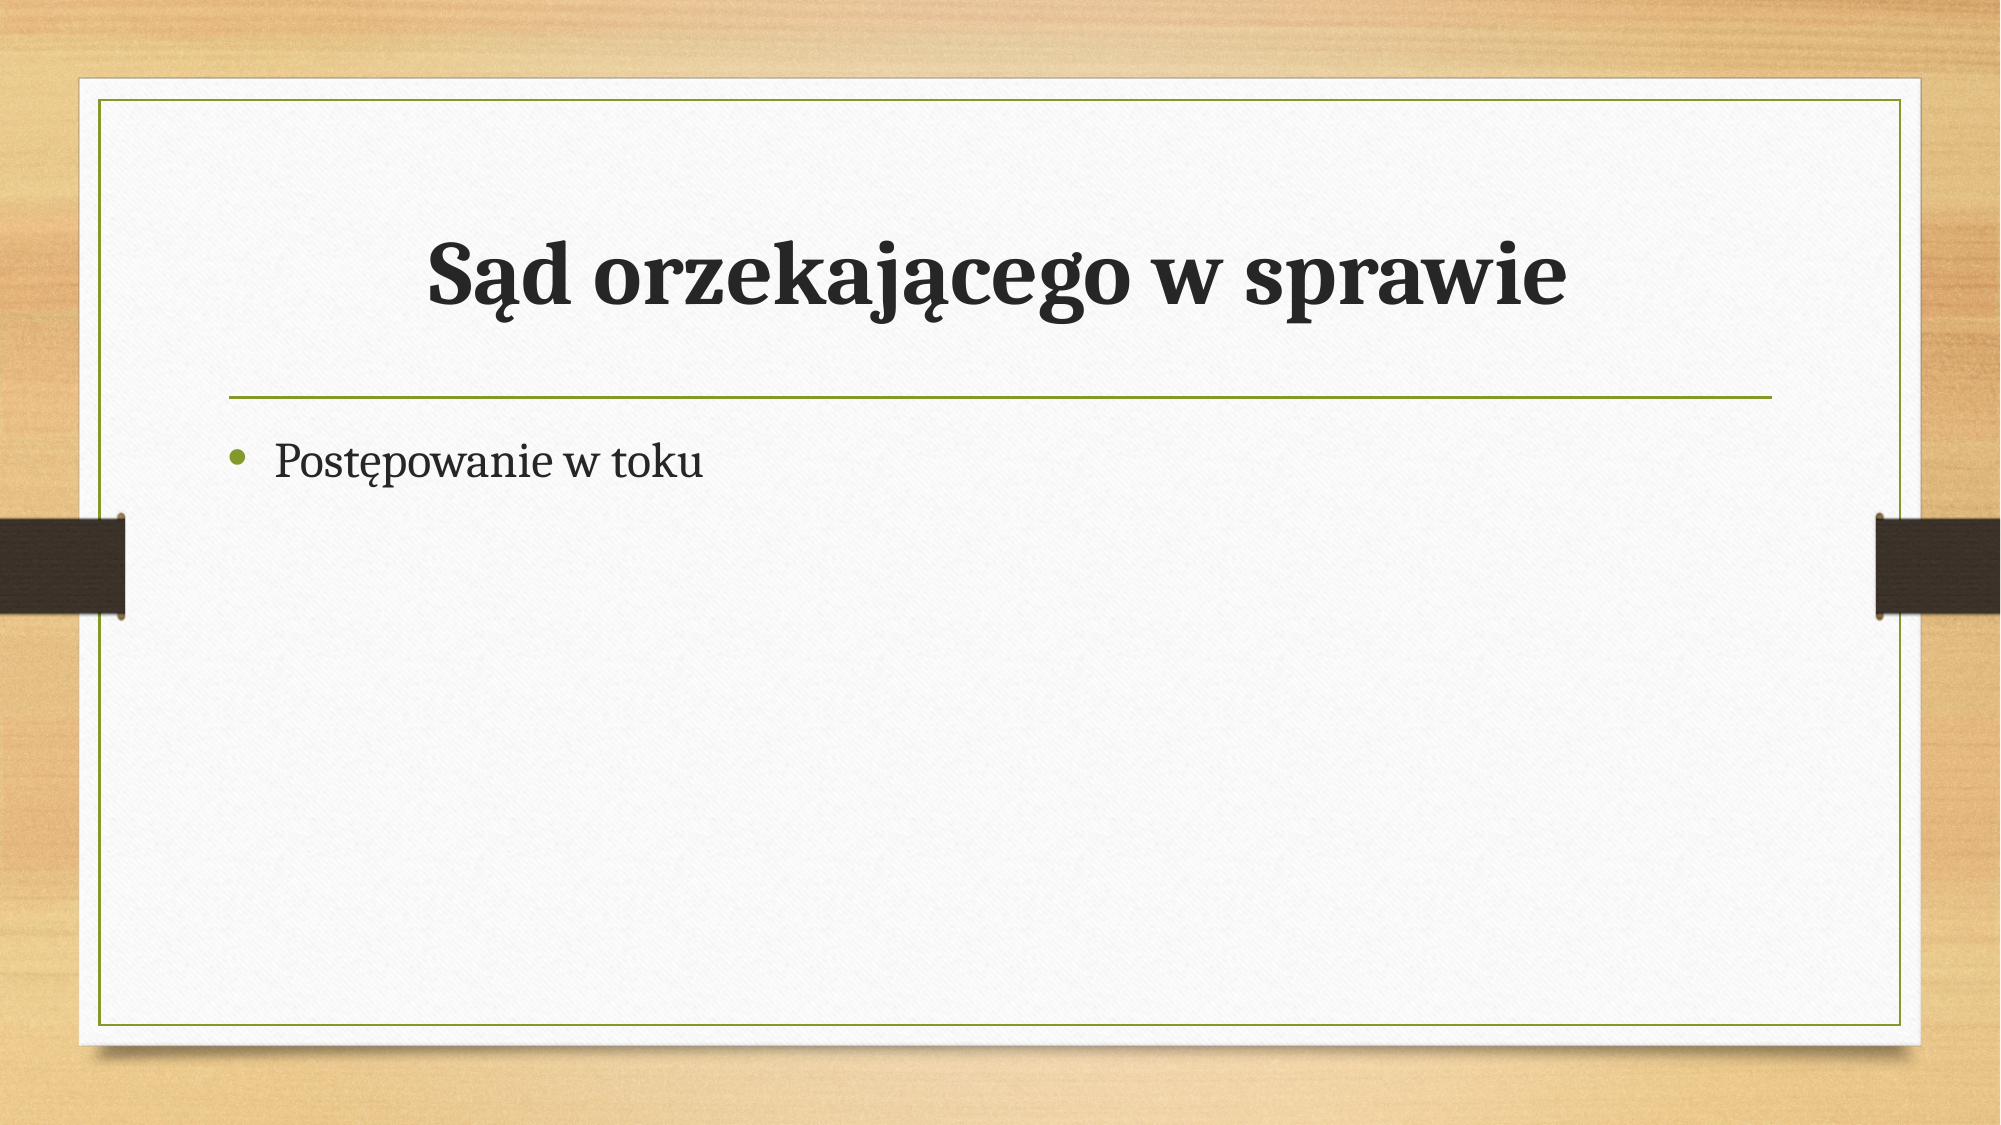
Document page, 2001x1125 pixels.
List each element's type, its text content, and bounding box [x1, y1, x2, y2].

list Postępowanie w toku [212, 419, 1788, 964]
title Sąd orzekającego w sprawie [212, 161, 1788, 376]
